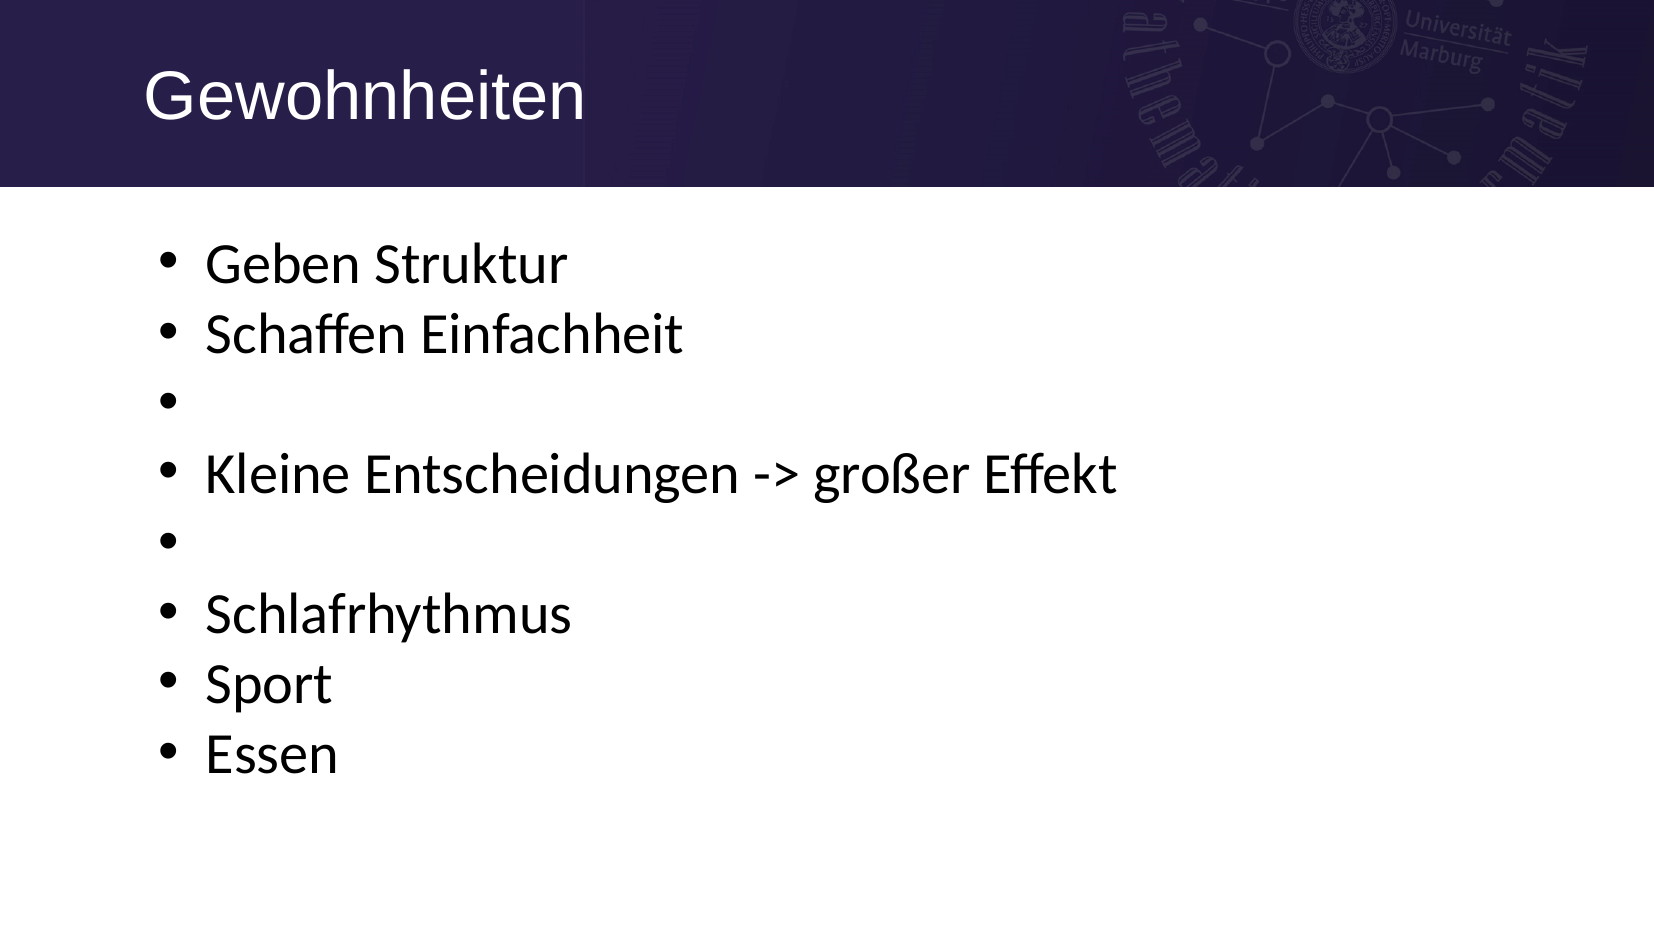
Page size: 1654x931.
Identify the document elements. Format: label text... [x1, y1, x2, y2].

text_box Geben Struktur Schaffen Einfachheit Kleine Entscheidungen -> großer Effekt Schlafrhythmus Sport Essen [143, 217, 1438, 799]
text_box Gewohnheiten [143, 14, 1260, 170]
picture [0, 0, 1654, 187]
